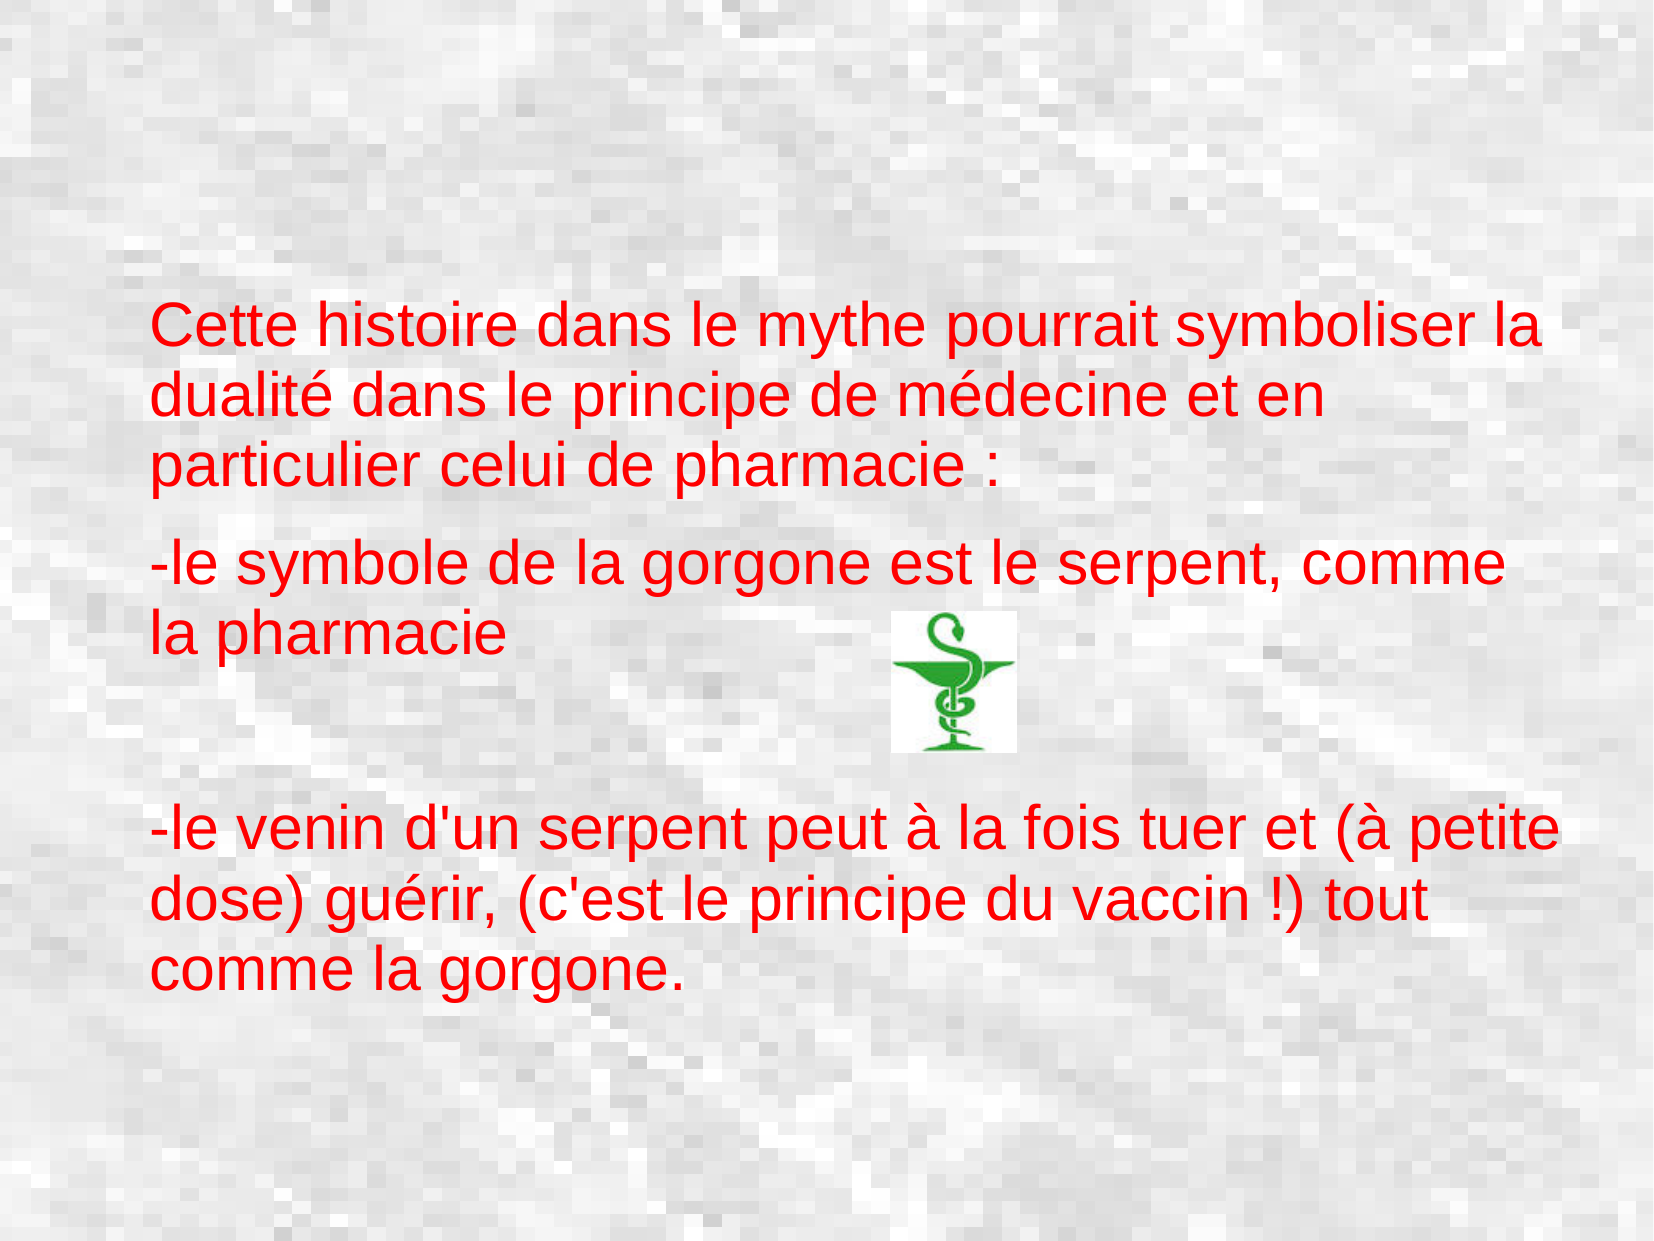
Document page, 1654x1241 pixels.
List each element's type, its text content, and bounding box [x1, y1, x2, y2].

picture [0, 0, 1654, 1241]
list Cette histoire dans le mythe pourrait symboliser la dualité dans le principe de médecine et en particulier celui de pharmacie : -le symbole de la gorgone est le serpent, comme la pharmacie -le venin d'un serpent peut à la fois tuer et (à petite dose) guérir, (c'est le principe du vaccin !) tout comme la gorgone. [82, 290, 1571, 1010]
